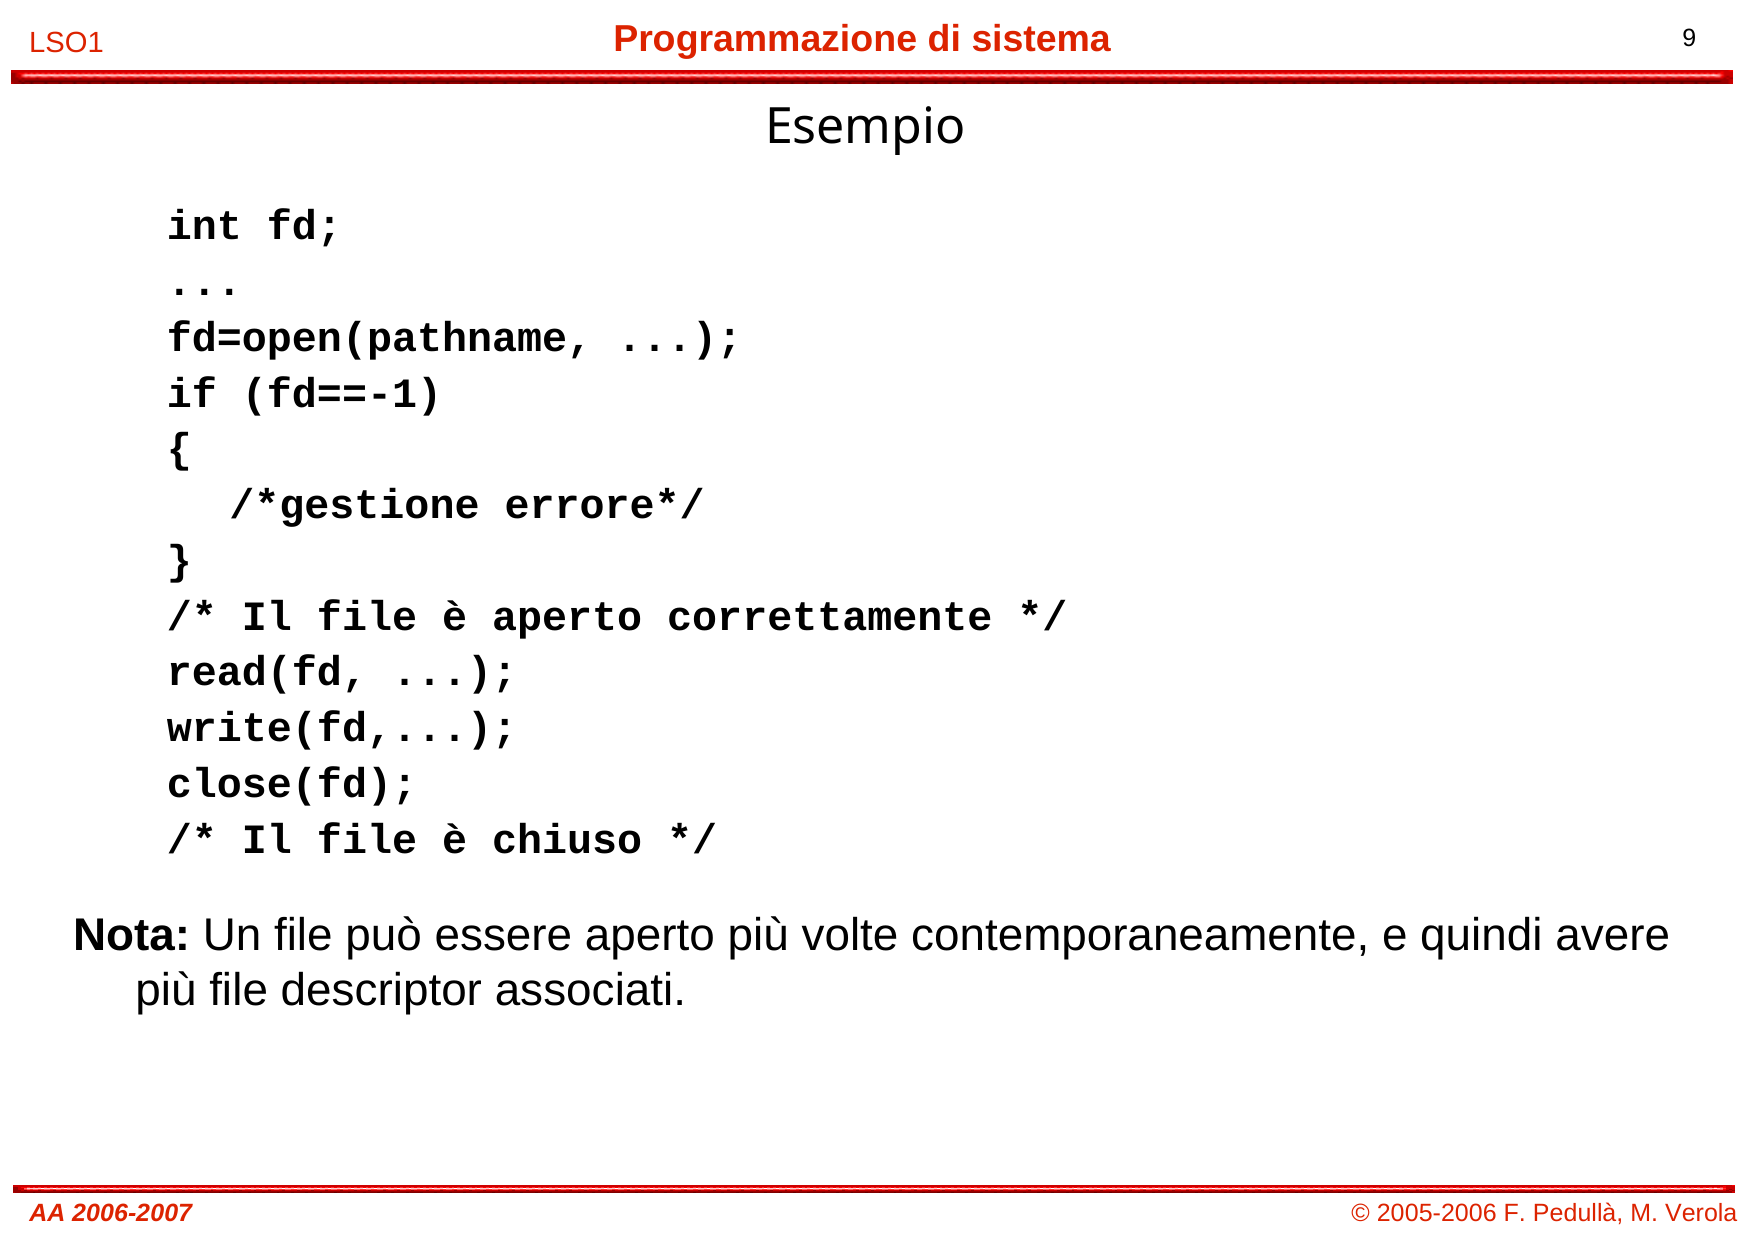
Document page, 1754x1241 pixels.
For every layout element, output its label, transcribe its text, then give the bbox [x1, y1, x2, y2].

title Esempio [514, 78, 1217, 174]
list int fd; ... fd=open(pathname, ...); if (fd==-1) { /*gestione errore*/ } /* Il file è aperto correttamente */ read(fd, ...); write(fd,...); close(fd); /* Il file è chiuso */ Nota: Un file può essere aperto più volte contemporaneamente, e quindi avere più file descriptor associati. [58, 188, 1696, 1157]
picture [11, 70, 1733, 84]
picture [13, 1185, 1735, 1193]
